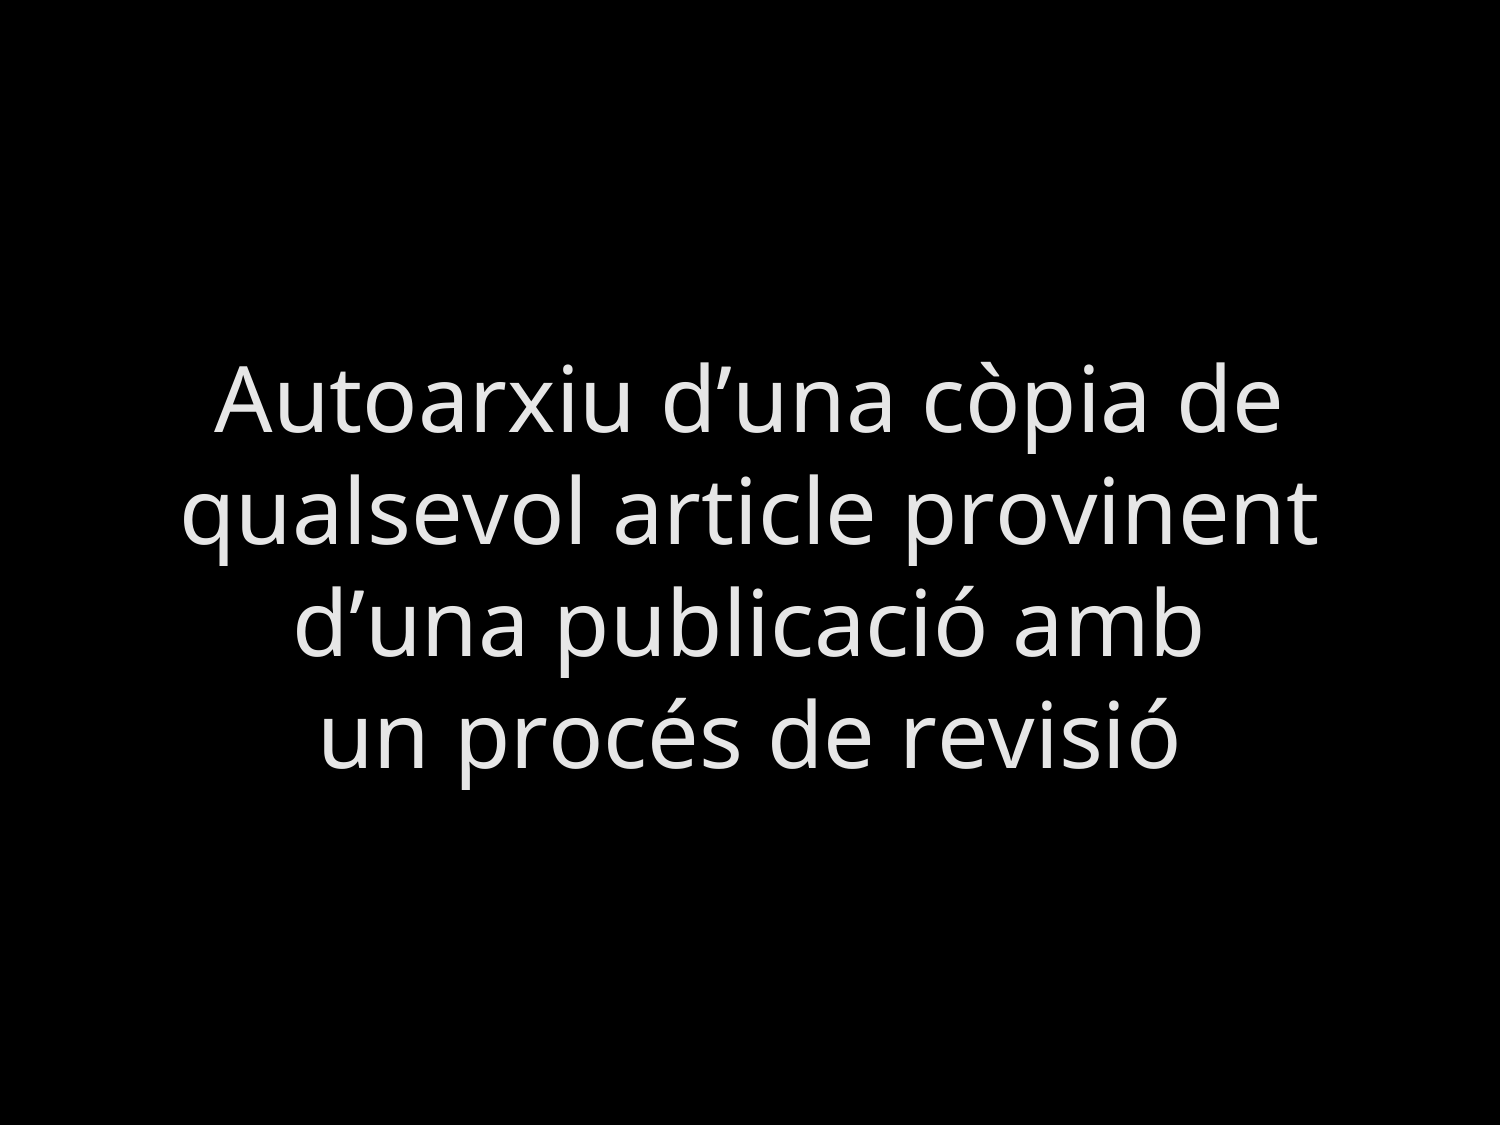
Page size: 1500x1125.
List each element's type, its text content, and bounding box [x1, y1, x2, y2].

subtitle Autoarxiu d’una còpia de qualsevol article provinent d’una publicació amb un procés de revisió [109, 112, 1391, 1013]
